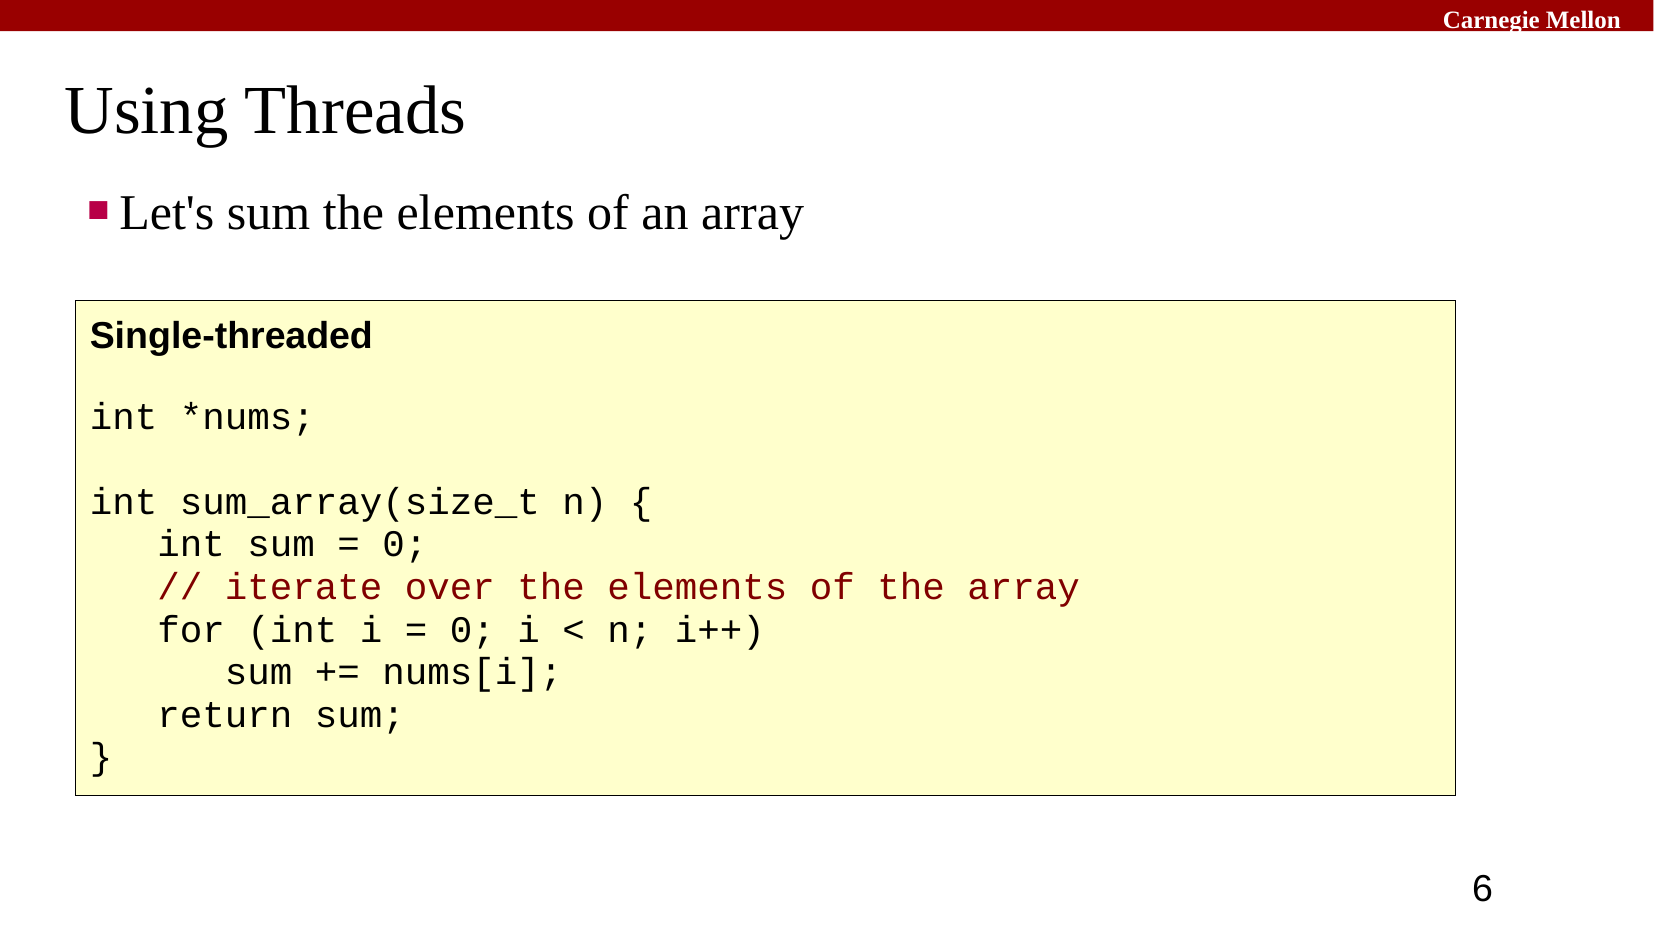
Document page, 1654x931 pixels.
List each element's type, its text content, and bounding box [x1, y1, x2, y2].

title Using Threads [64, 58, 1576, 163]
text_box Single-threaded int *nums; int sum_array(size_t n) { int sum = 0; // iterate over the elements of the array for (int i = 0; i < n; i++) sum += nums[i]; return sum; } [75, 300, 1456, 796]
list Let's sum the elements of an array [71, 184, 1576, 256]
